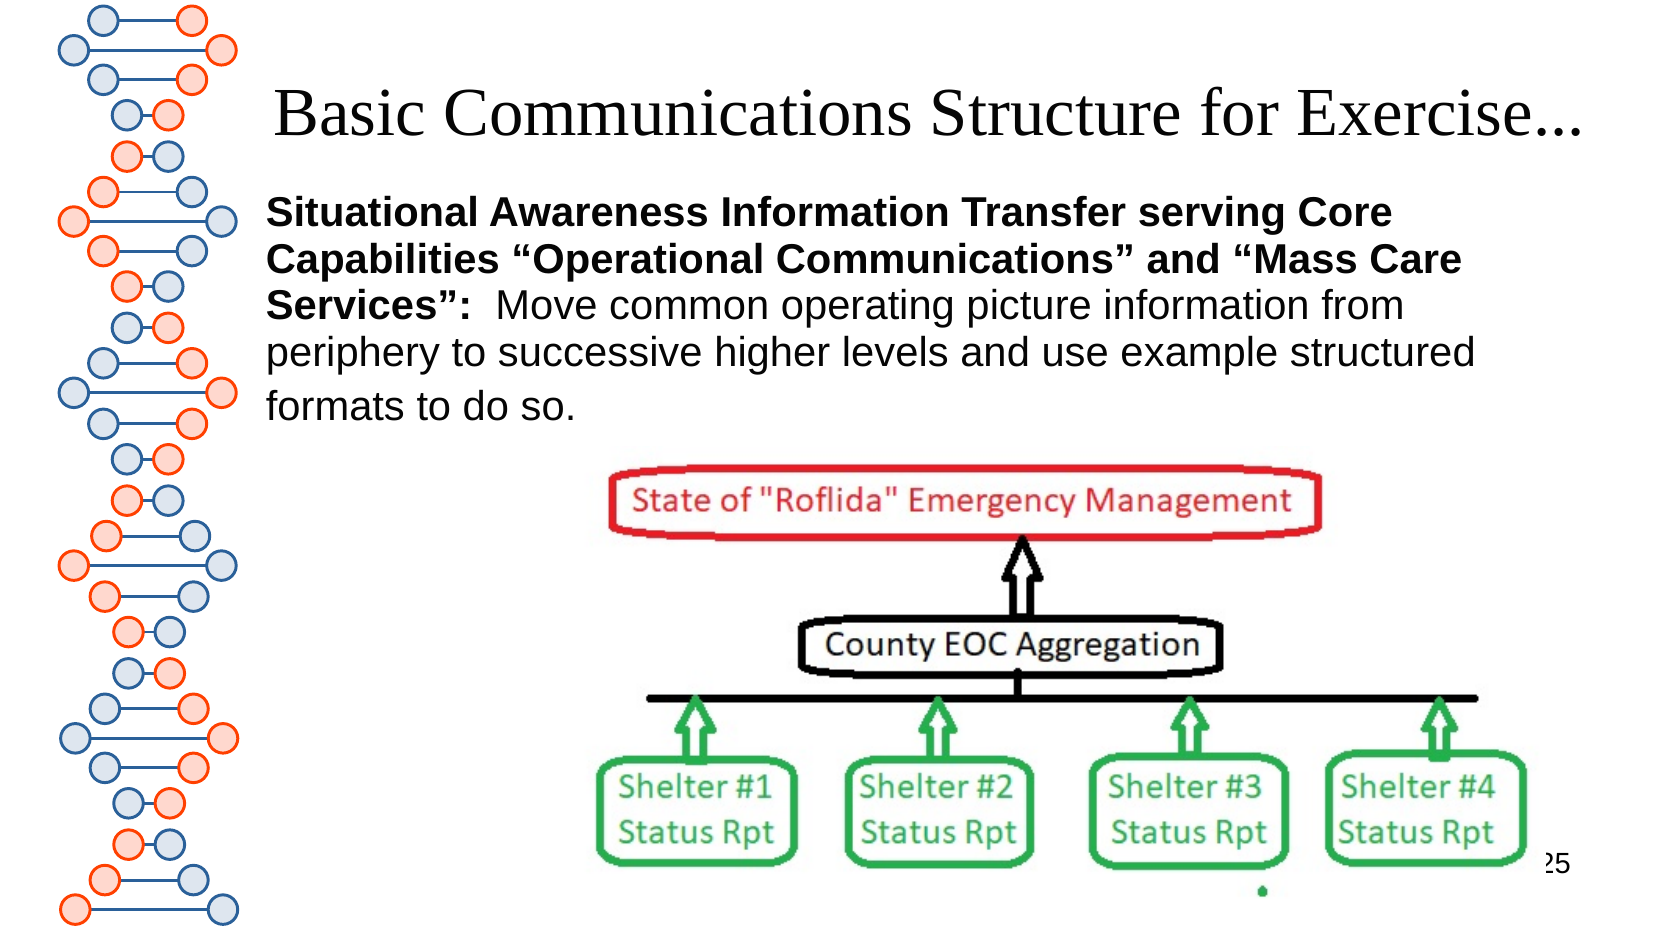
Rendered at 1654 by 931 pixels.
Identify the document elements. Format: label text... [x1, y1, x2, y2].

picture [562, 446, 1546, 901]
list Situational Awareness Information Transfer serving Core Capabilities “Operational Communications” and “Mass Care Services”: Move common operating picture information from periphery to successive higher levels and use example structured formats to do so. [265, 188, 1576, 729]
title Basic Communications Structure for Exercise... [265, 35, 1595, 189]
